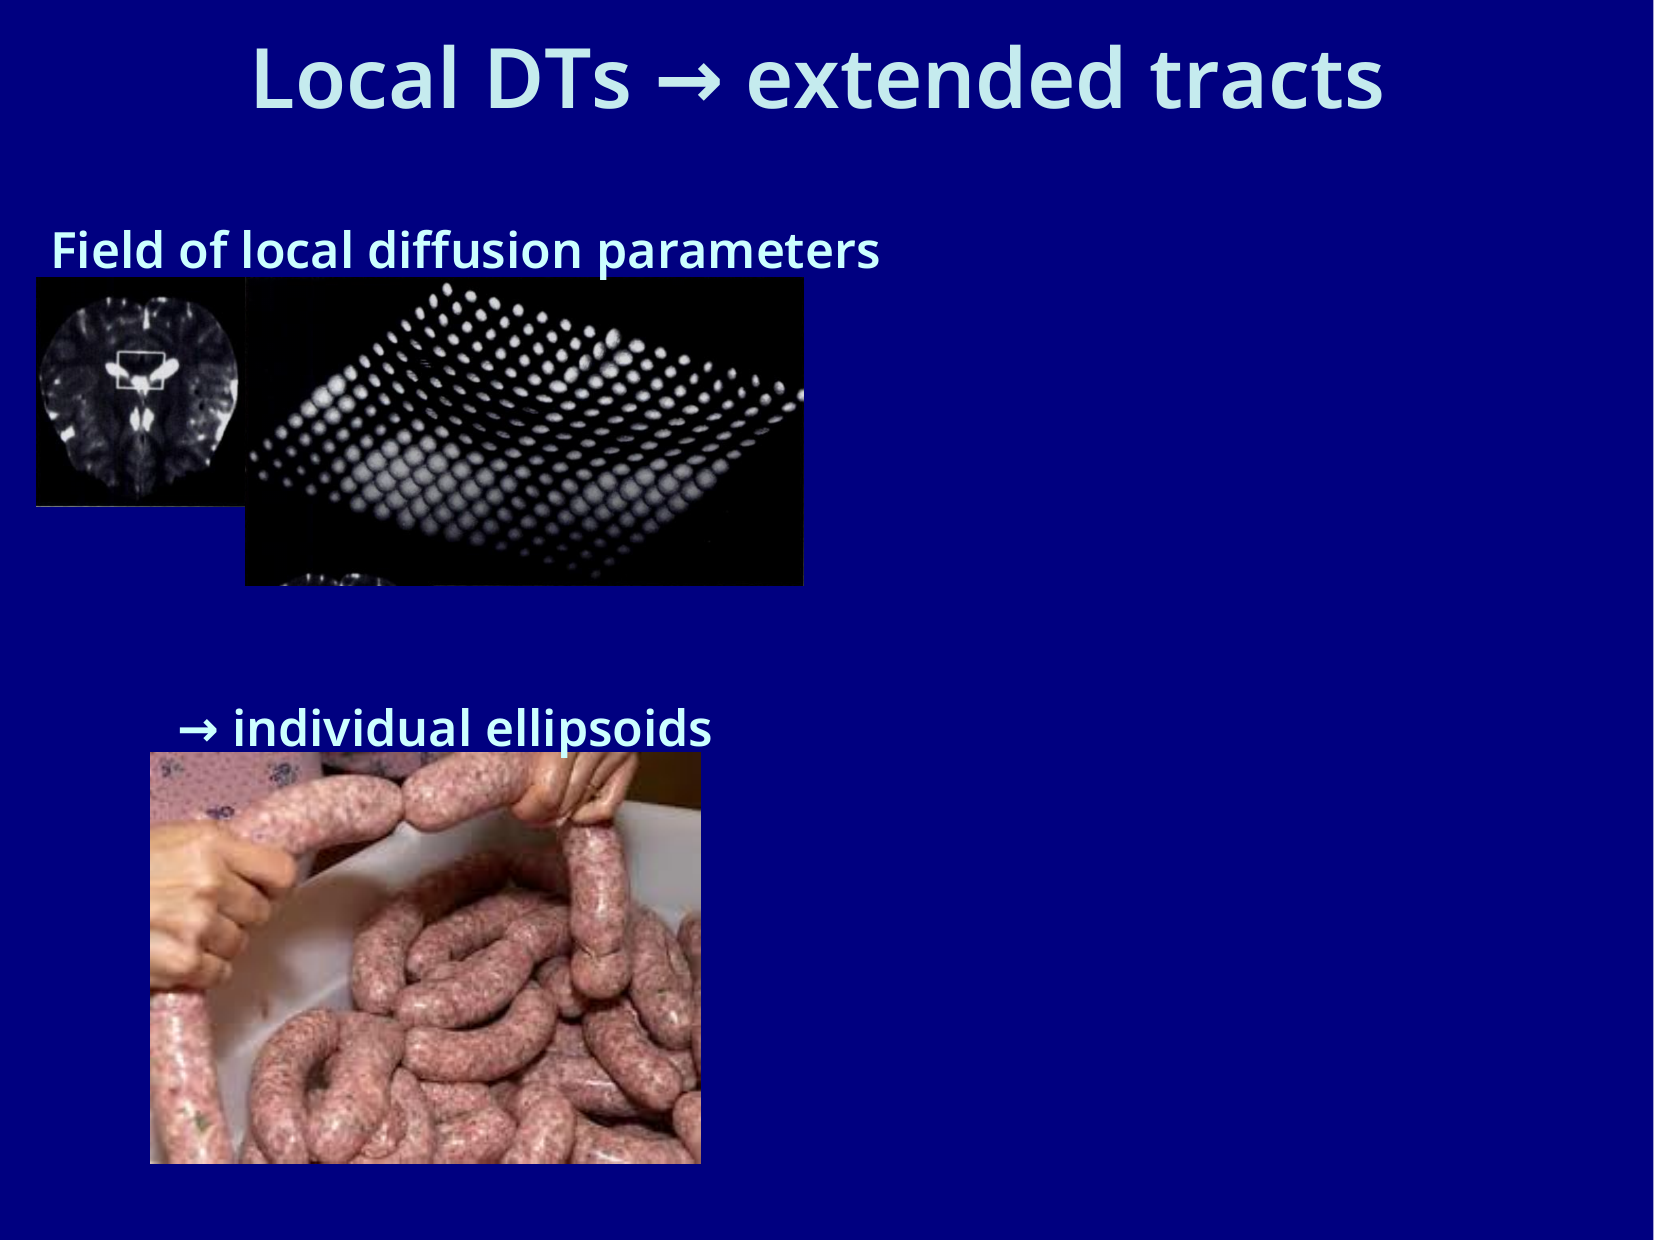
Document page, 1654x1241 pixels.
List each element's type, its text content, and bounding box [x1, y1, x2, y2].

picture [36, 290, 804, 586]
picture [150, 752, 701, 1164]
title Local DTs → extended tracts [0, 12, 1636, 139]
text_box Field of local diffusion parameters [35, 207, 1045, 290]
text_box → individual ellipsoids [162, 685, 822, 768]
